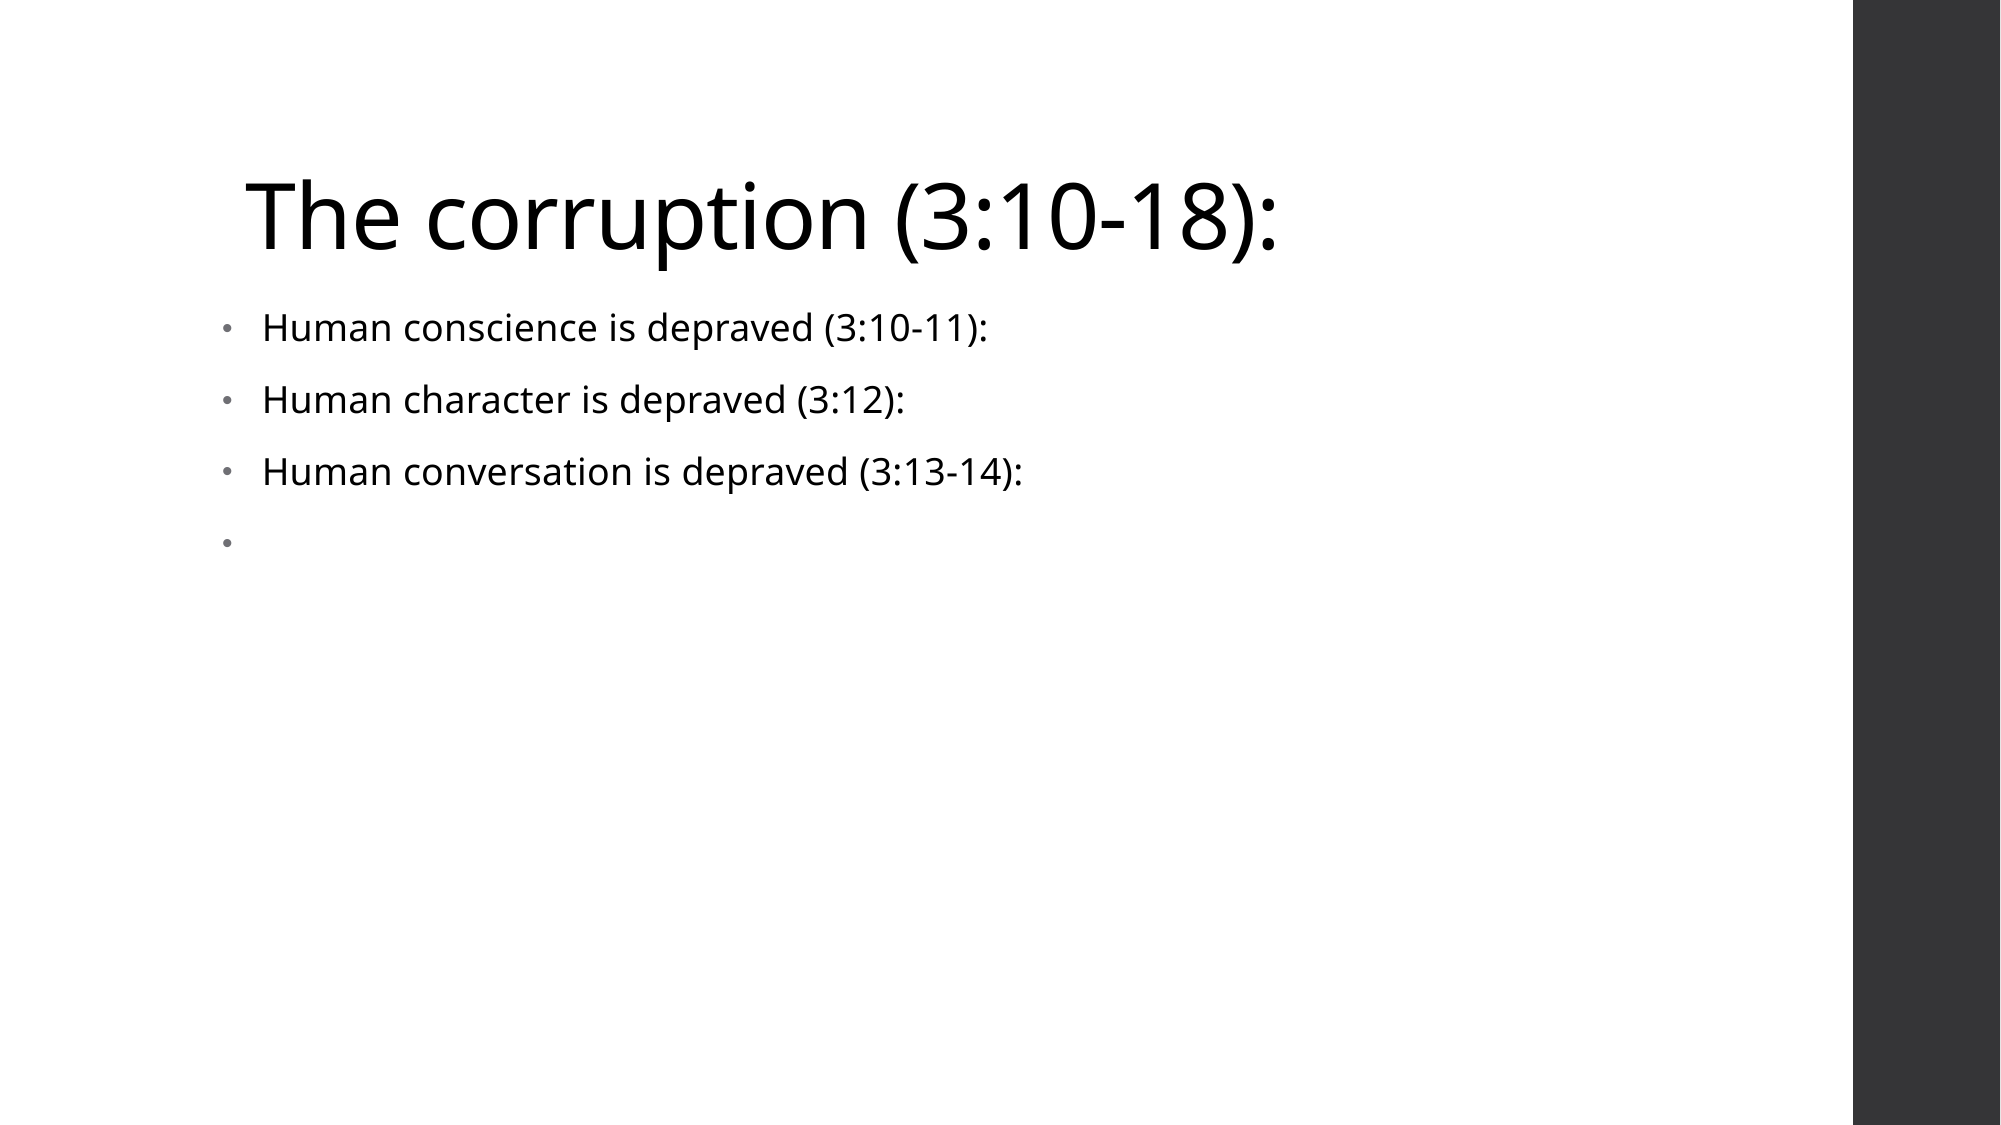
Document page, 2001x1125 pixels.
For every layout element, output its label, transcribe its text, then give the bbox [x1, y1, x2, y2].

title The corruption (3:10-18): [206, 60, 1797, 278]
list Human conscience is depraved (3:10-11): Human character is depraved (3:12): Human conversation is depraved (3:13-14): [206, 299, 1617, 1014]
